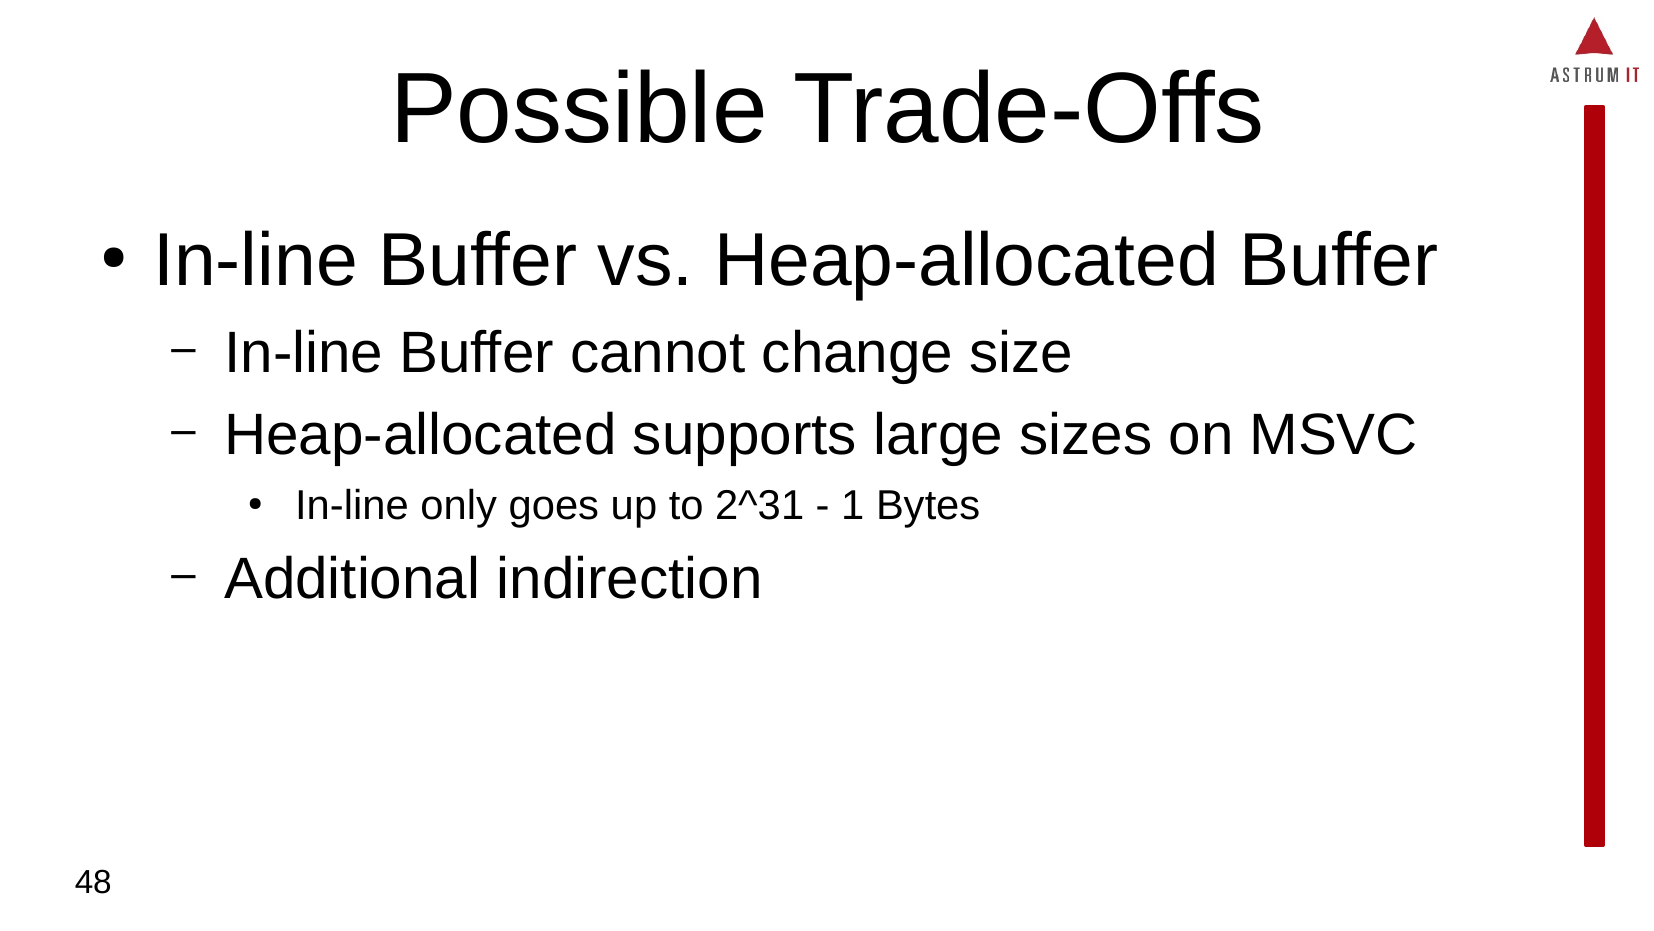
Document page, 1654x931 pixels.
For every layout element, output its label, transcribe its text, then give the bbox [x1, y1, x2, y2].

picture [1550, 17, 1639, 82]
list In-line Buffer vs. Heap-allocated Buffer In-line Buffer cannot change size Heap-allocated supports large sizes on MSVC In-line only goes up to 2^31 - 1 Bytes Additional indirection [82, 217, 1571, 757]
title Possible Trade-Offs [114, 30, 1541, 186]
